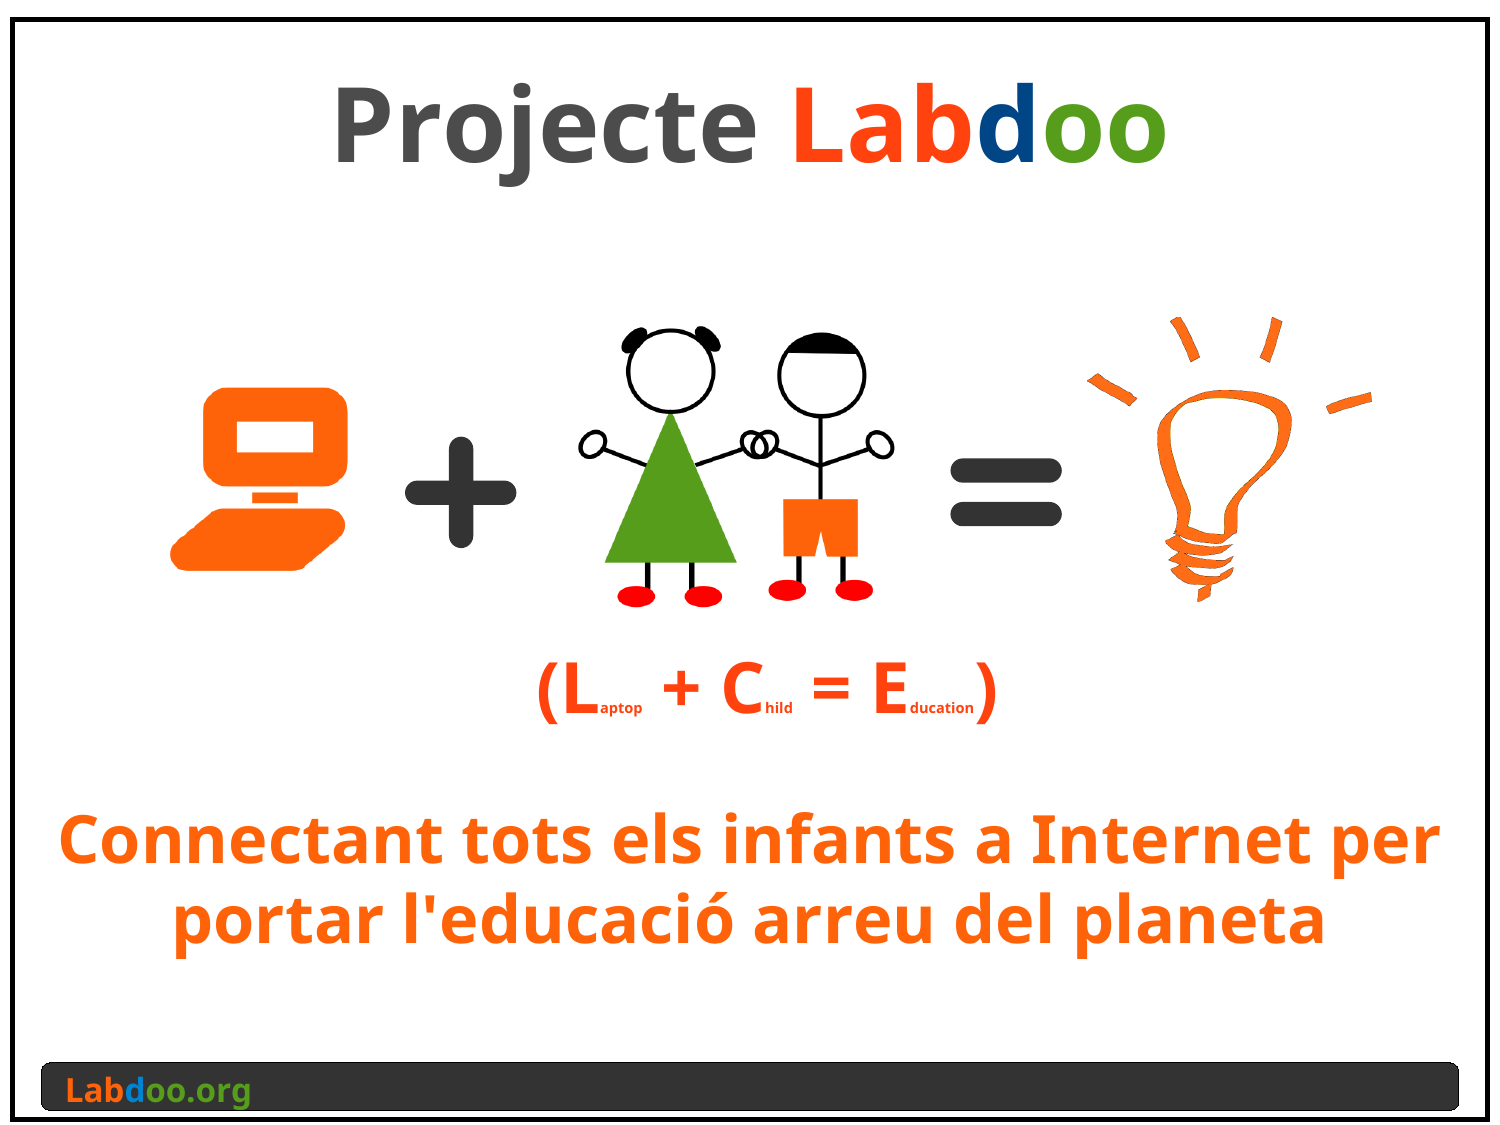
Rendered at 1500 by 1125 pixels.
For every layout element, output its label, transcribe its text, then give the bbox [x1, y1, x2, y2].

picture [1087, 317, 1388, 602]
text_box [405, 436, 517, 549]
text_box Projecte Labdoo [29, 50, 1471, 191]
text_box Connectant tots els infants a Internet per portar l'educació arreu del planeta [29, 789, 1471, 1044]
picture [567, 309, 908, 610]
text_box [950, 501, 1062, 527]
text_box (Laptop + Child = Education) [360, 626, 1174, 777]
text_box [950, 458, 1062, 483]
picture [161, 379, 372, 578]
